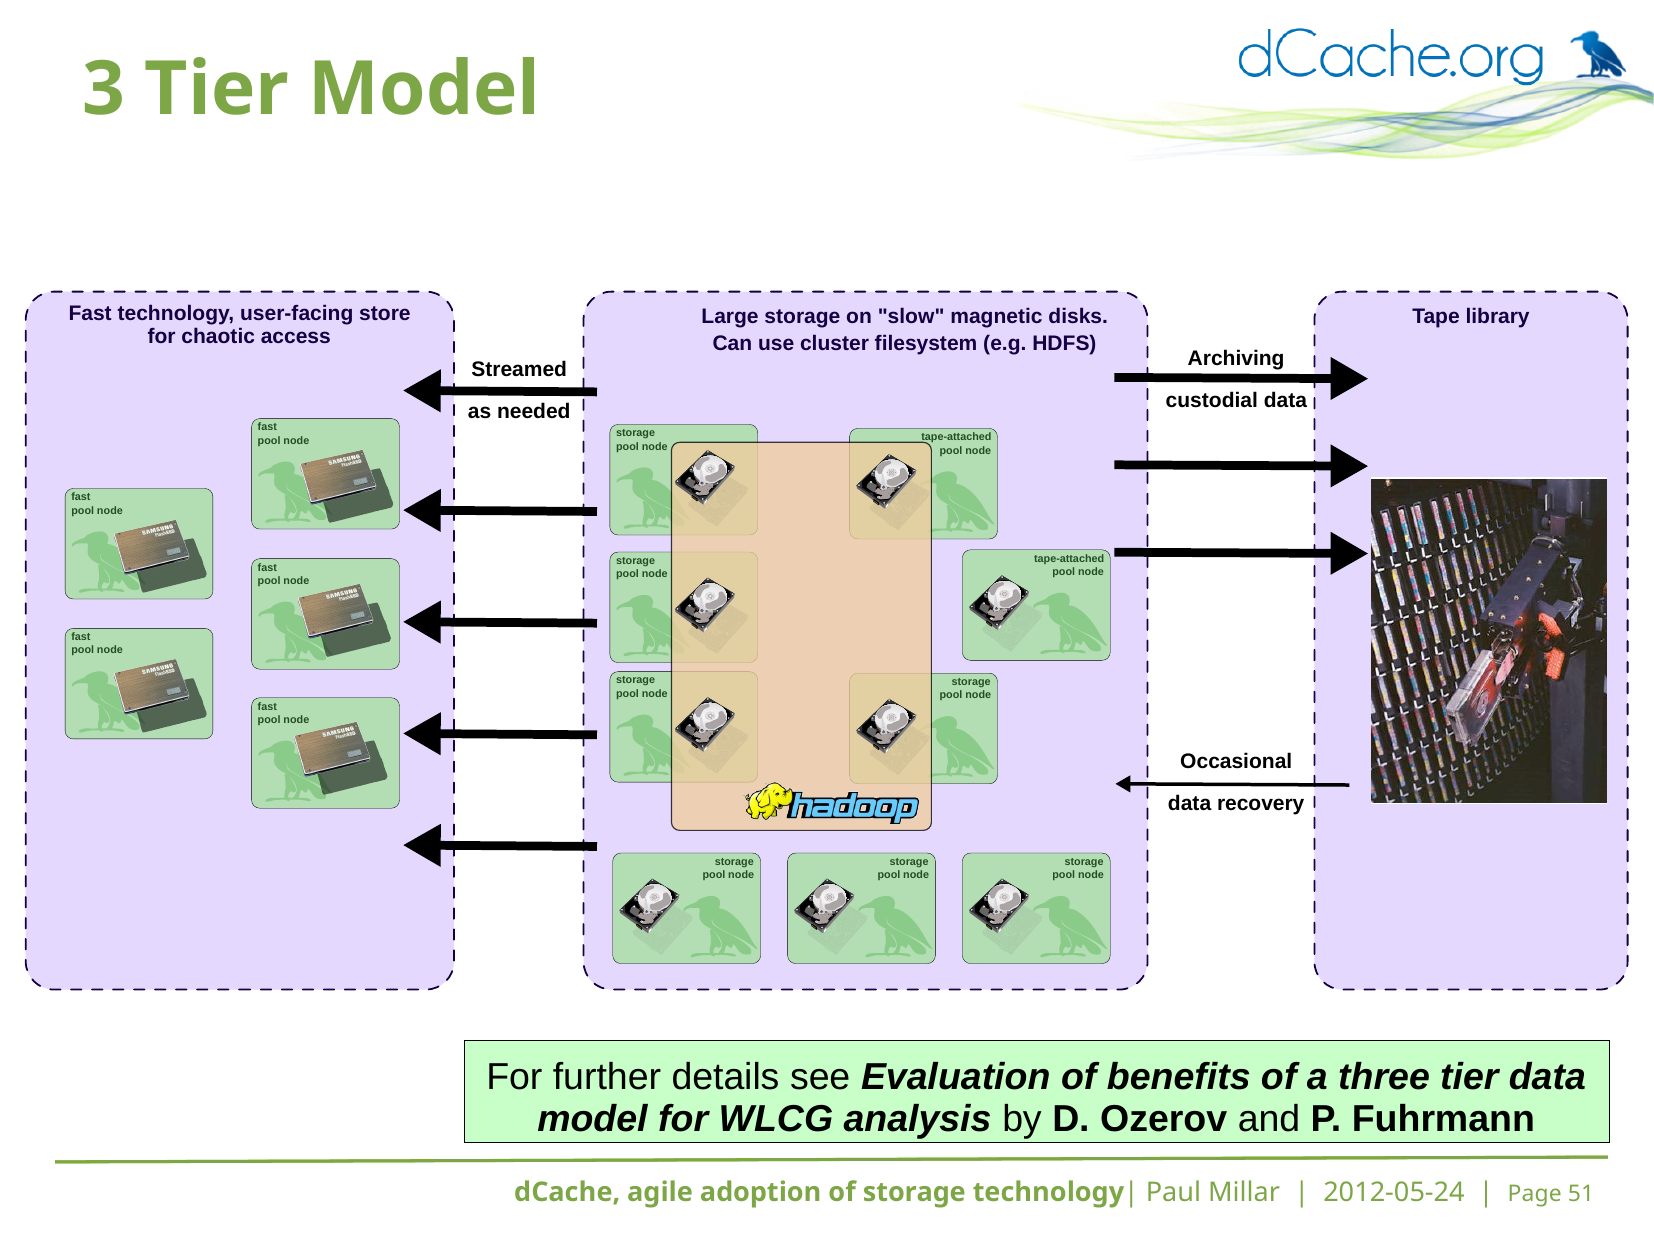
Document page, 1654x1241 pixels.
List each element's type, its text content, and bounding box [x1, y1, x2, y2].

picture [24, 290, 1629, 991]
title 3 Tier Model [82, 37, 1605, 134]
picture [956, 16, 1654, 169]
text_box For further details see Evaluation of benefits of a three tier data model for WLCG analysis by D. Ozerov and P. Fuhrmann [467, 1047, 1606, 1147]
text_box [464, 1040, 1610, 1143]
